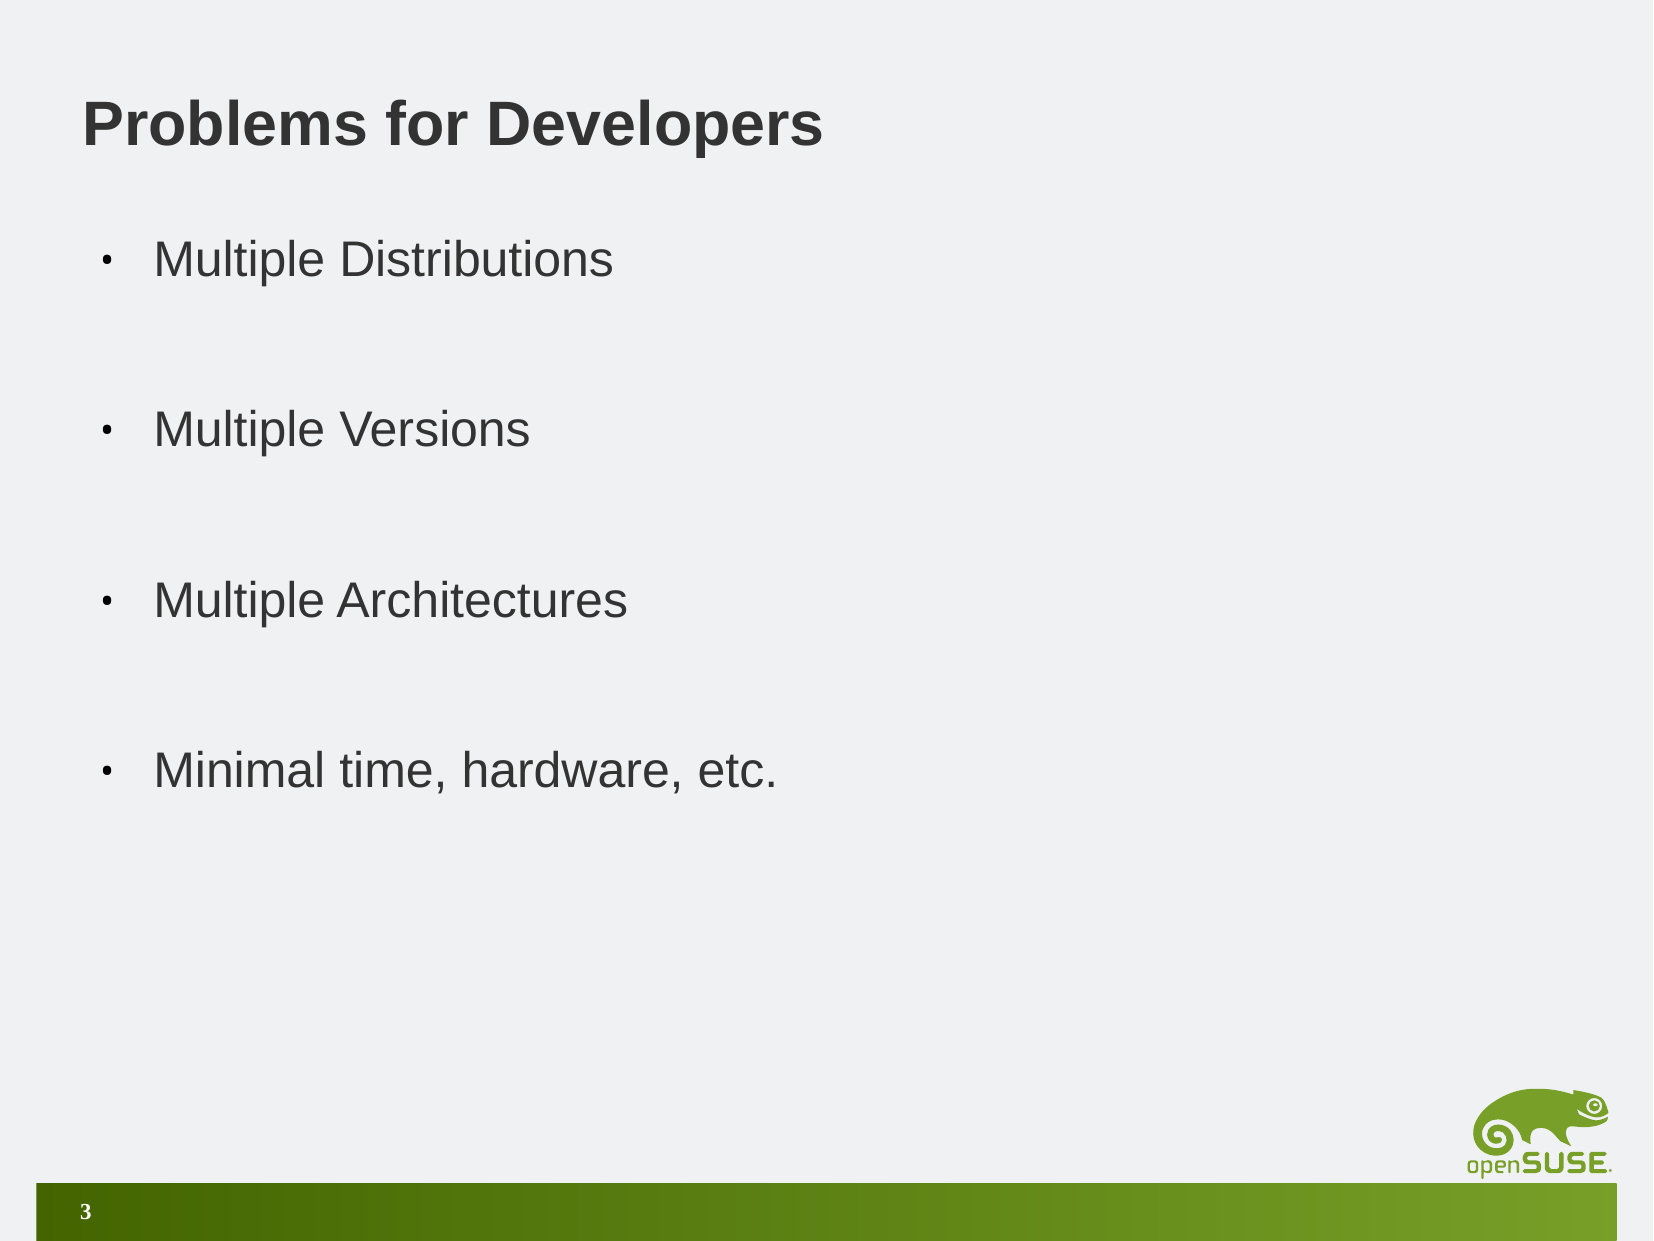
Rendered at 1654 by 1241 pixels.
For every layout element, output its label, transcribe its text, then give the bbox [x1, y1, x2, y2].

picture [0, 0, 1653, 1241]
list Multiple Distributions Multiple Versions Multiple Architectures Minimal time, hardware, etc. [82, 231, 1571, 1050]
title Problems for Developers [82, 49, 1571, 198]
